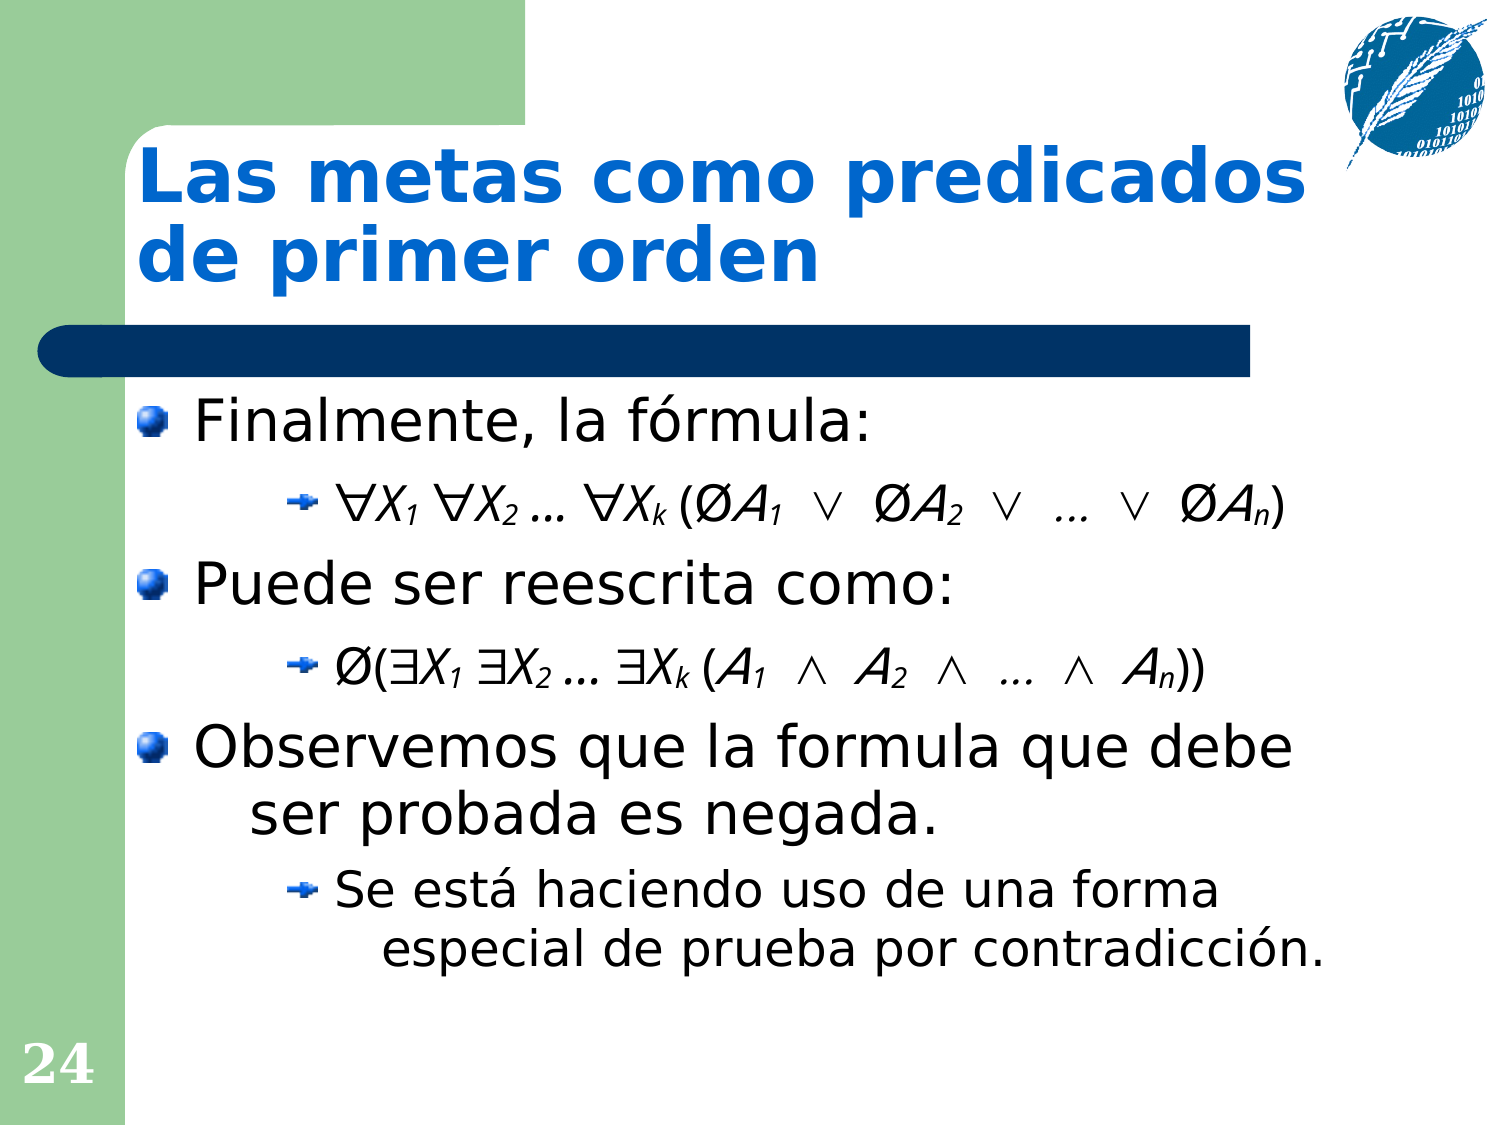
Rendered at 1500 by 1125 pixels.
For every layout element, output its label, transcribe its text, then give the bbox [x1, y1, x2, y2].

picture [1341, 15, 1487, 172]
picture [1416, 140, 1425, 149]
list Finalmente, la fórmula: ∀X1 ∀X2 ... ∀Xk (ØA1 ∨ ØA2 ∨ ... ∨ ØAn) Puede ser reescrita como: Ø(∃X1 ∃X2 ... ∃Xk (A1 ∧ A2 ∧ ... ∧ An)) Observemos que la formula que debe ser probada es negada. Se está haciendo uso de una forma especial de prueba por contradicción. [137, 387, 1400, 1045]
picture [1433, 139, 1440, 147]
picture [1436, 127, 1450, 136]
title Las metas como predicados de primer orden [136, 135, 1414, 302]
picture [1427, 138, 1431, 148]
